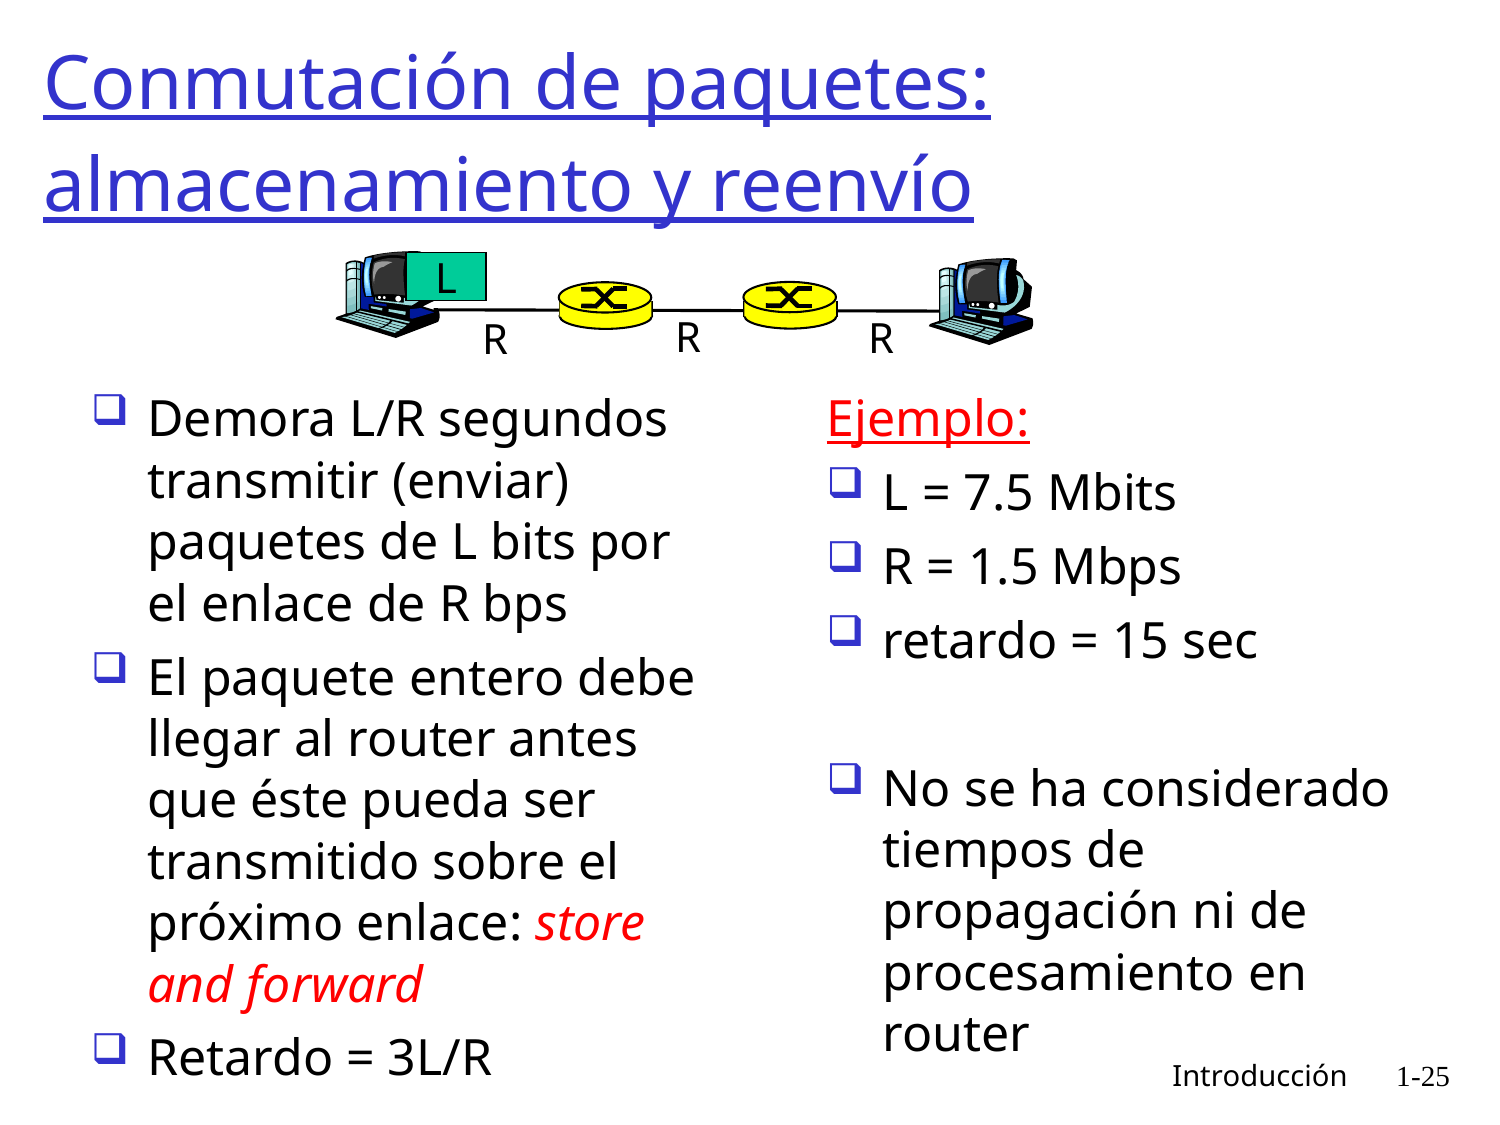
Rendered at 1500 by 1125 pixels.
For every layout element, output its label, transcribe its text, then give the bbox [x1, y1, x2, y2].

list Demora L/R segundos transmitir (enviar) paquetes de L bits por el enlace de R bps El paquete entero debe llegar al router antes que éste pueda ser transmitido sobre el próximo enlace: store and forward Retardo = 3L/R [76, 380, 717, 1055]
text_box 1-<number> [1362, 1050, 1466, 1125]
text_box L [406, 252, 486, 301]
text_box [558, 282, 652, 329]
text_box R [660, 303, 716, 369]
picture [335, 250, 442, 338]
text_box R [467, 305, 524, 372]
title Conmutación de paquetes: almacenamiento y reenvío [28, 36, 1432, 227]
text_box R [853, 304, 910, 370]
text_box [743, 281, 837, 329]
list Ejemplo: L = 7.5 Mbits R = 1.5 Mbps retardo = 15 sec No se ha considerado tiempos de propagación ni de procesamiento en router [811, 380, 1463, 1026]
picture [928, 257, 1035, 346]
text_box Introducción [887, 1050, 1362, 1125]
